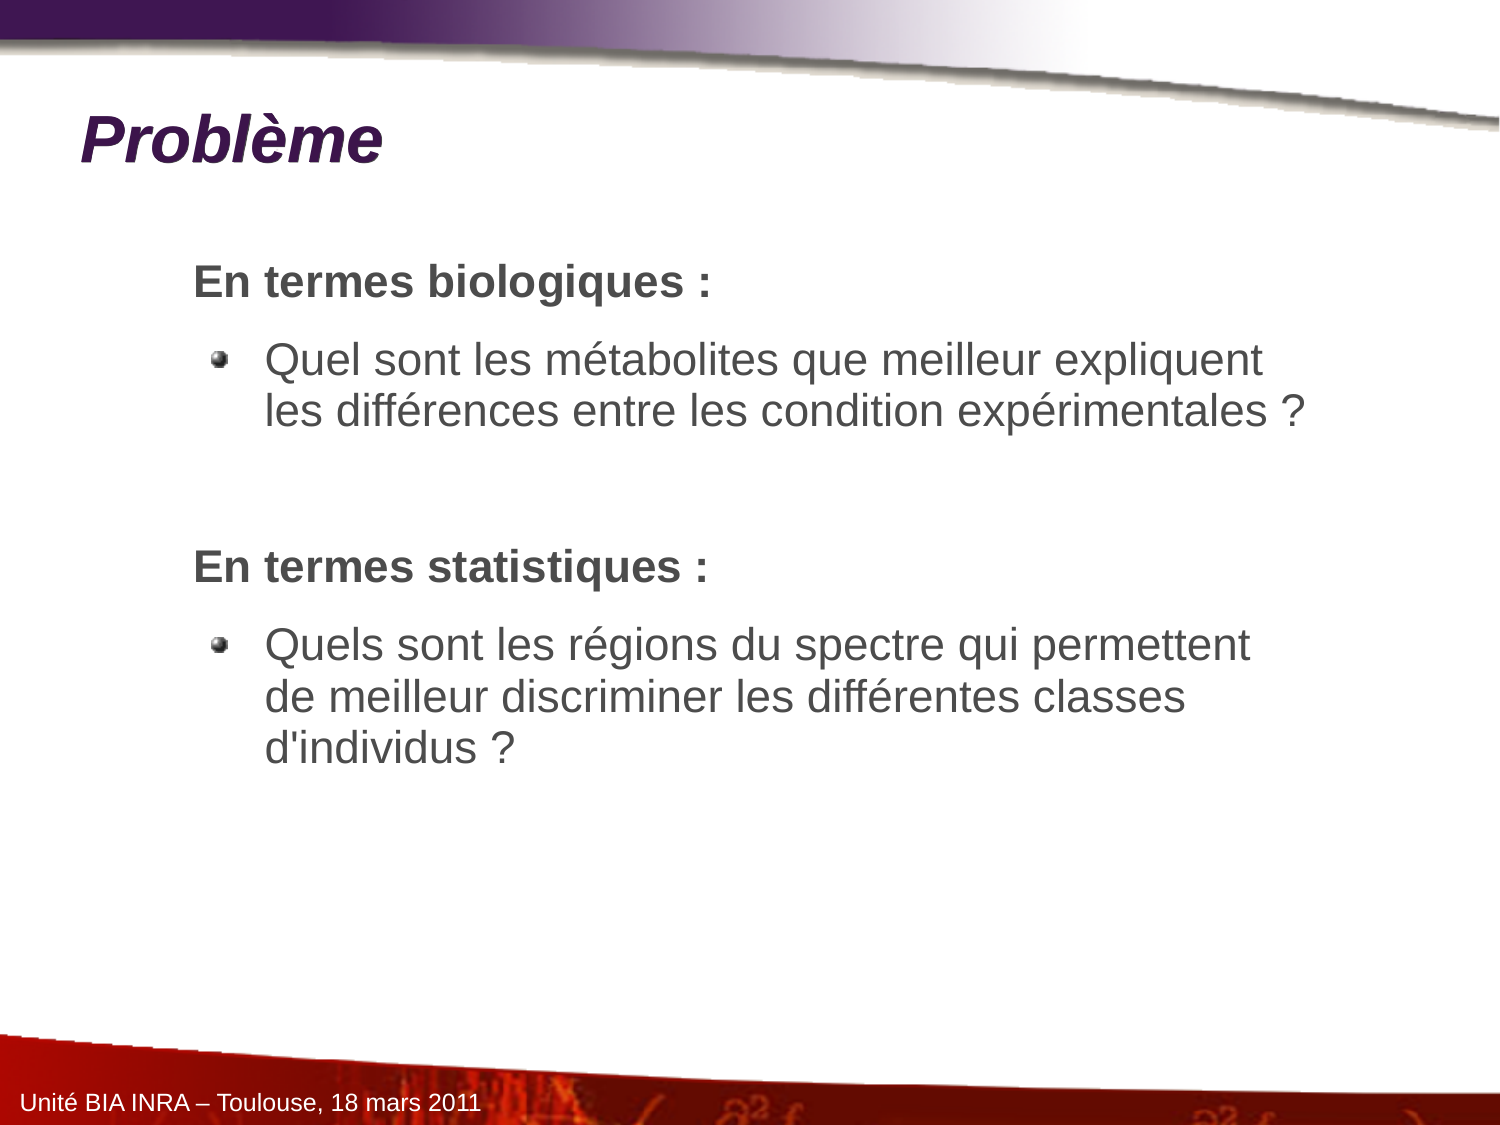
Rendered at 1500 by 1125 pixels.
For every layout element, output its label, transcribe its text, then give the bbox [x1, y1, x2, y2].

picture [0, 0, 1500, 154]
list En termes biologiques : Quel sont les métabolites que meilleur expliquent les différences entre les condition expérimentales ? En termes statistiques : Quels sont les régions du spectre qui permettent de meilleur discriminer les différentes classes d'individus ? [193, 256, 1312, 774]
title Problème [80, 102, 987, 177]
picture [0, 1022, 1500, 1125]
